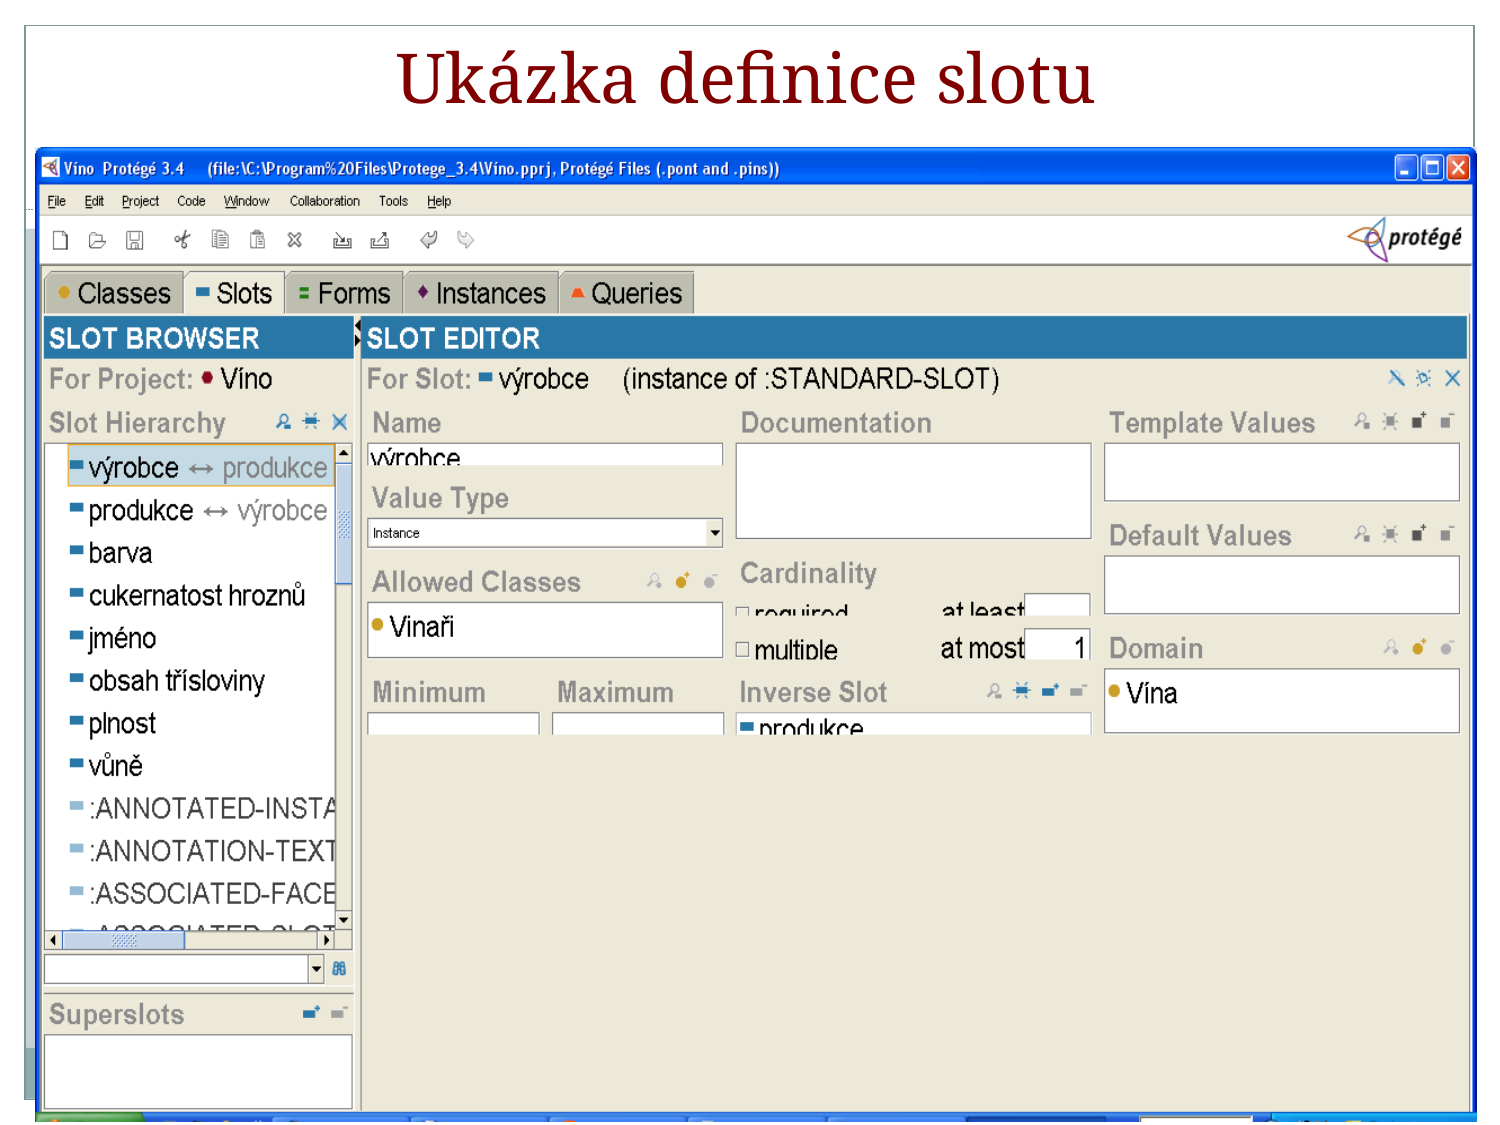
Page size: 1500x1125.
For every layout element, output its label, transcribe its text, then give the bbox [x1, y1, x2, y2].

title Ukázka definice slotu [46, 0, 1447, 125]
text_box [35, 147, 1477, 1123]
